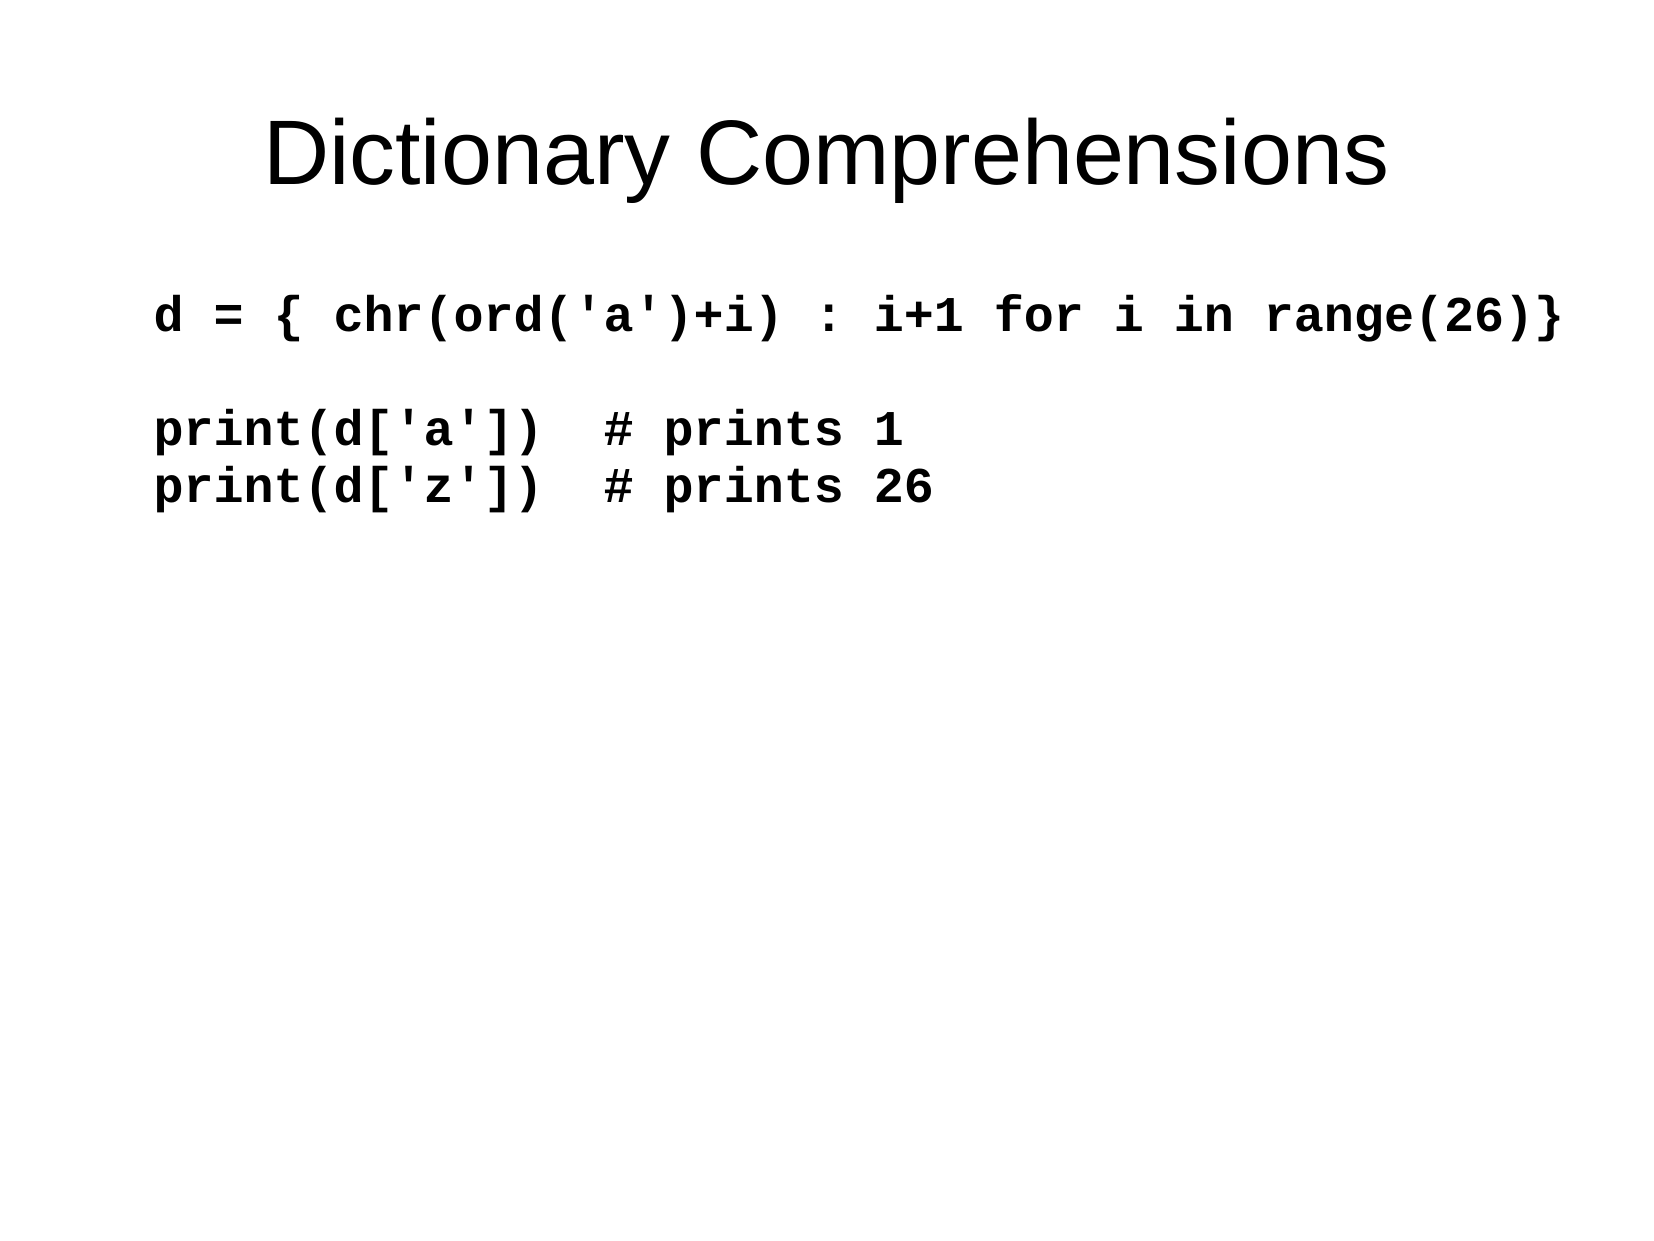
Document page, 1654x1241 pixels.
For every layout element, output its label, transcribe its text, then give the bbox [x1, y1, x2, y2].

list d = { chr(ord('a')+i) : i+1 for i in range(26)} print(d['a']) # prints 1 print(d['z']) # prints 26 [82, 290, 1571, 1010]
title Dictionary Comprehensions [82, 49, 1571, 257]
